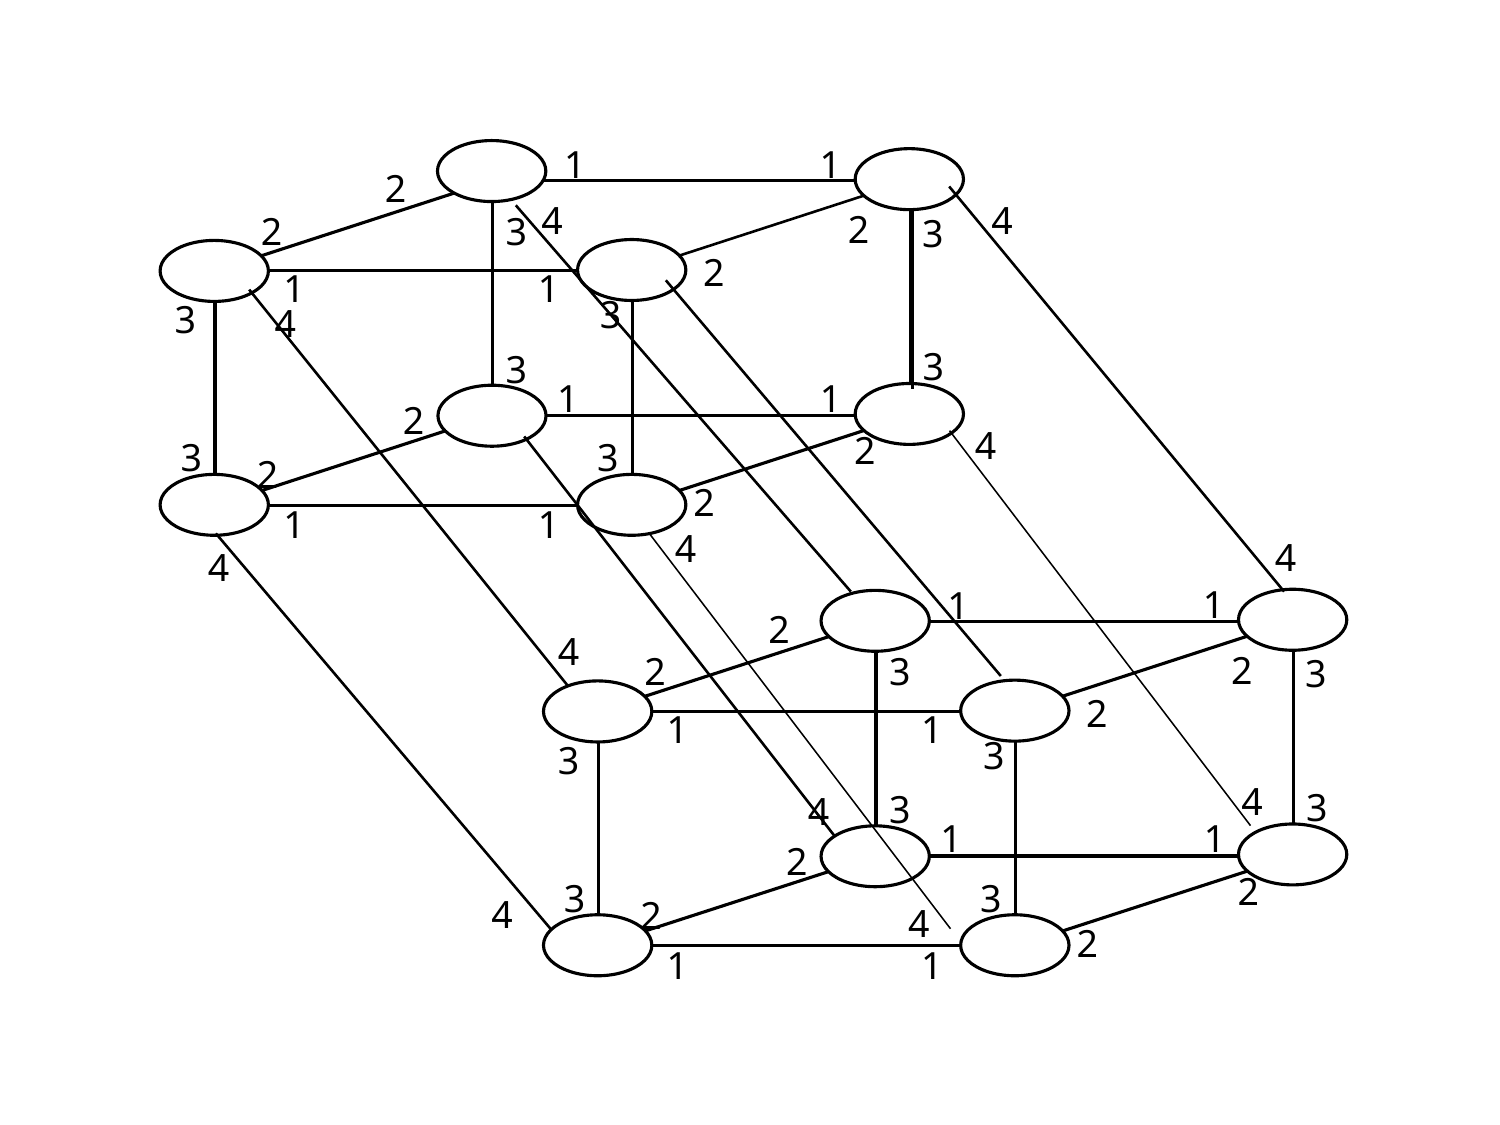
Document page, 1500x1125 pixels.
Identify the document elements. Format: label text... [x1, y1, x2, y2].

text_box 4 [543, 620, 595, 681]
text_box 2 [370, 157, 422, 219]
text_box 1 [925, 807, 977, 868]
text_box 3 [874, 778, 926, 840]
text_box 2 [678, 471, 730, 532]
text_box 3 [159, 288, 212, 349]
text_box 1 [805, 366, 857, 428]
text_box 3 [965, 867, 1017, 928]
text_box [543, 914, 651, 976]
text_box [960, 914, 1061, 976]
text_box 2 [1222, 860, 1274, 921]
text_box 3 [165, 426, 218, 488]
text_box [577, 474, 678, 536]
text_box 3 [1290, 642, 1342, 703]
text_box 4 [193, 535, 245, 597]
text_box 3 [543, 728, 595, 790]
text_box 1 [522, 257, 575, 319]
text_box 1 [268, 257, 320, 319]
text_box 1 [522, 493, 575, 555]
text_box [1240, 589, 1347, 651]
text_box 2 [242, 443, 294, 505]
text_box 1 [1188, 807, 1241, 868]
text_box 3 [874, 831, 881, 840]
text_box [856, 148, 964, 210]
text_box [578, 510, 590, 525]
text_box 3 [968, 724, 1020, 785]
text_box 2 [1216, 639, 1268, 700]
text_box 4 [893, 892, 945, 953]
text_box 4 [1226, 770, 1278, 831]
text_box 2 [753, 598, 805, 659]
text_box 3 [490, 199, 543, 261]
text_box 2 [246, 200, 298, 261]
text_box 2 [629, 640, 681, 702]
text_box 2 [387, 389, 440, 450]
text_box [440, 385, 542, 447]
text_box 3 [584, 288, 633, 344]
text_box [437, 140, 546, 202]
text_box 4 [659, 517, 712, 578]
text_box 1 [651, 698, 704, 759]
text_box [960, 680, 1070, 741]
text_box 1 [804, 132, 856, 194]
text_box [1241, 824, 1347, 885]
text_box 1 [564, 257, 575, 270]
text_box 4 [1259, 526, 1312, 588]
text_box 1 [932, 598, 963, 635]
text_box [821, 590, 930, 652]
text_box 2 [771, 829, 823, 891]
text_box [160, 240, 268, 302]
text_box 1 [542, 366, 594, 428]
text_box [885, 840, 926, 878]
text_box [857, 383, 964, 445]
text_box [577, 239, 686, 301]
text_box 2 [1061, 911, 1114, 973]
text_box 4 [976, 189, 1028, 250]
text_box 2 [839, 419, 891, 481]
text_box 3 [605, 304, 614, 312]
text_box 2 [688, 241, 740, 303]
text_box 4 [959, 414, 1012, 475]
text_box 3 [907, 335, 959, 396]
text_box [543, 680, 651, 742]
text_box 1 [906, 698, 958, 759]
text_box 1 [651, 933, 704, 995]
text_box 2 [833, 198, 885, 259]
text_box 3 [490, 338, 543, 399]
text_box 2 [1071, 682, 1123, 743]
text_box 1 [906, 934, 958, 995]
text_box 1 [932, 574, 984, 635]
text_box 4 [526, 189, 578, 250]
text_box 3 [1291, 775, 1343, 837]
text_box 1 [268, 493, 320, 554]
text_box 1 [1188, 573, 1240, 634]
text_box 1 [549, 133, 601, 194]
text_box 3 [907, 201, 959, 263]
text_box 3 [549, 867, 601, 928]
text_box 4 [476, 882, 528, 944]
text_box 4 [259, 292, 312, 353]
text_box 3 [582, 426, 634, 488]
text_box 3 [874, 640, 926, 702]
text_box 2 [625, 884, 677, 945]
text_box [160, 474, 268, 535]
text_box [823, 825, 911, 887]
text_box 3 [586, 283, 637, 341]
text_box 4 [793, 779, 845, 841]
